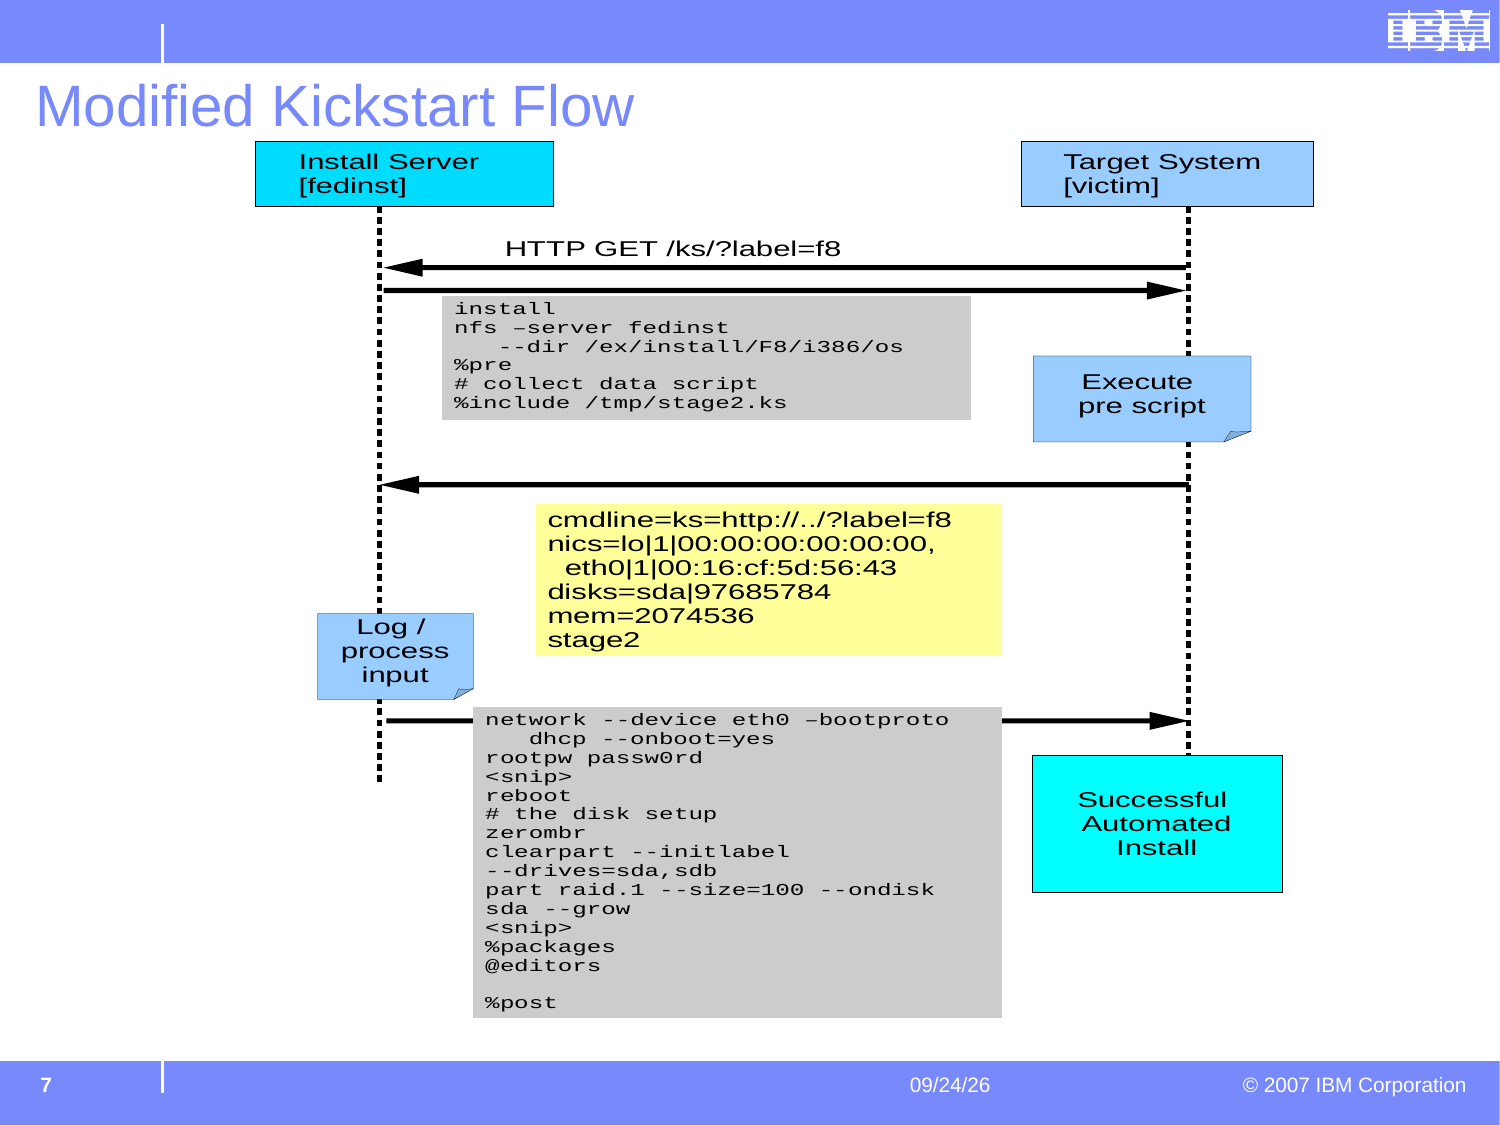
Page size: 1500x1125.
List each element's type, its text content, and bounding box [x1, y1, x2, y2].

chart [0, 112, 1500, 1088]
title Modified Kickstart Flow [34, 75, 1388, 112]
